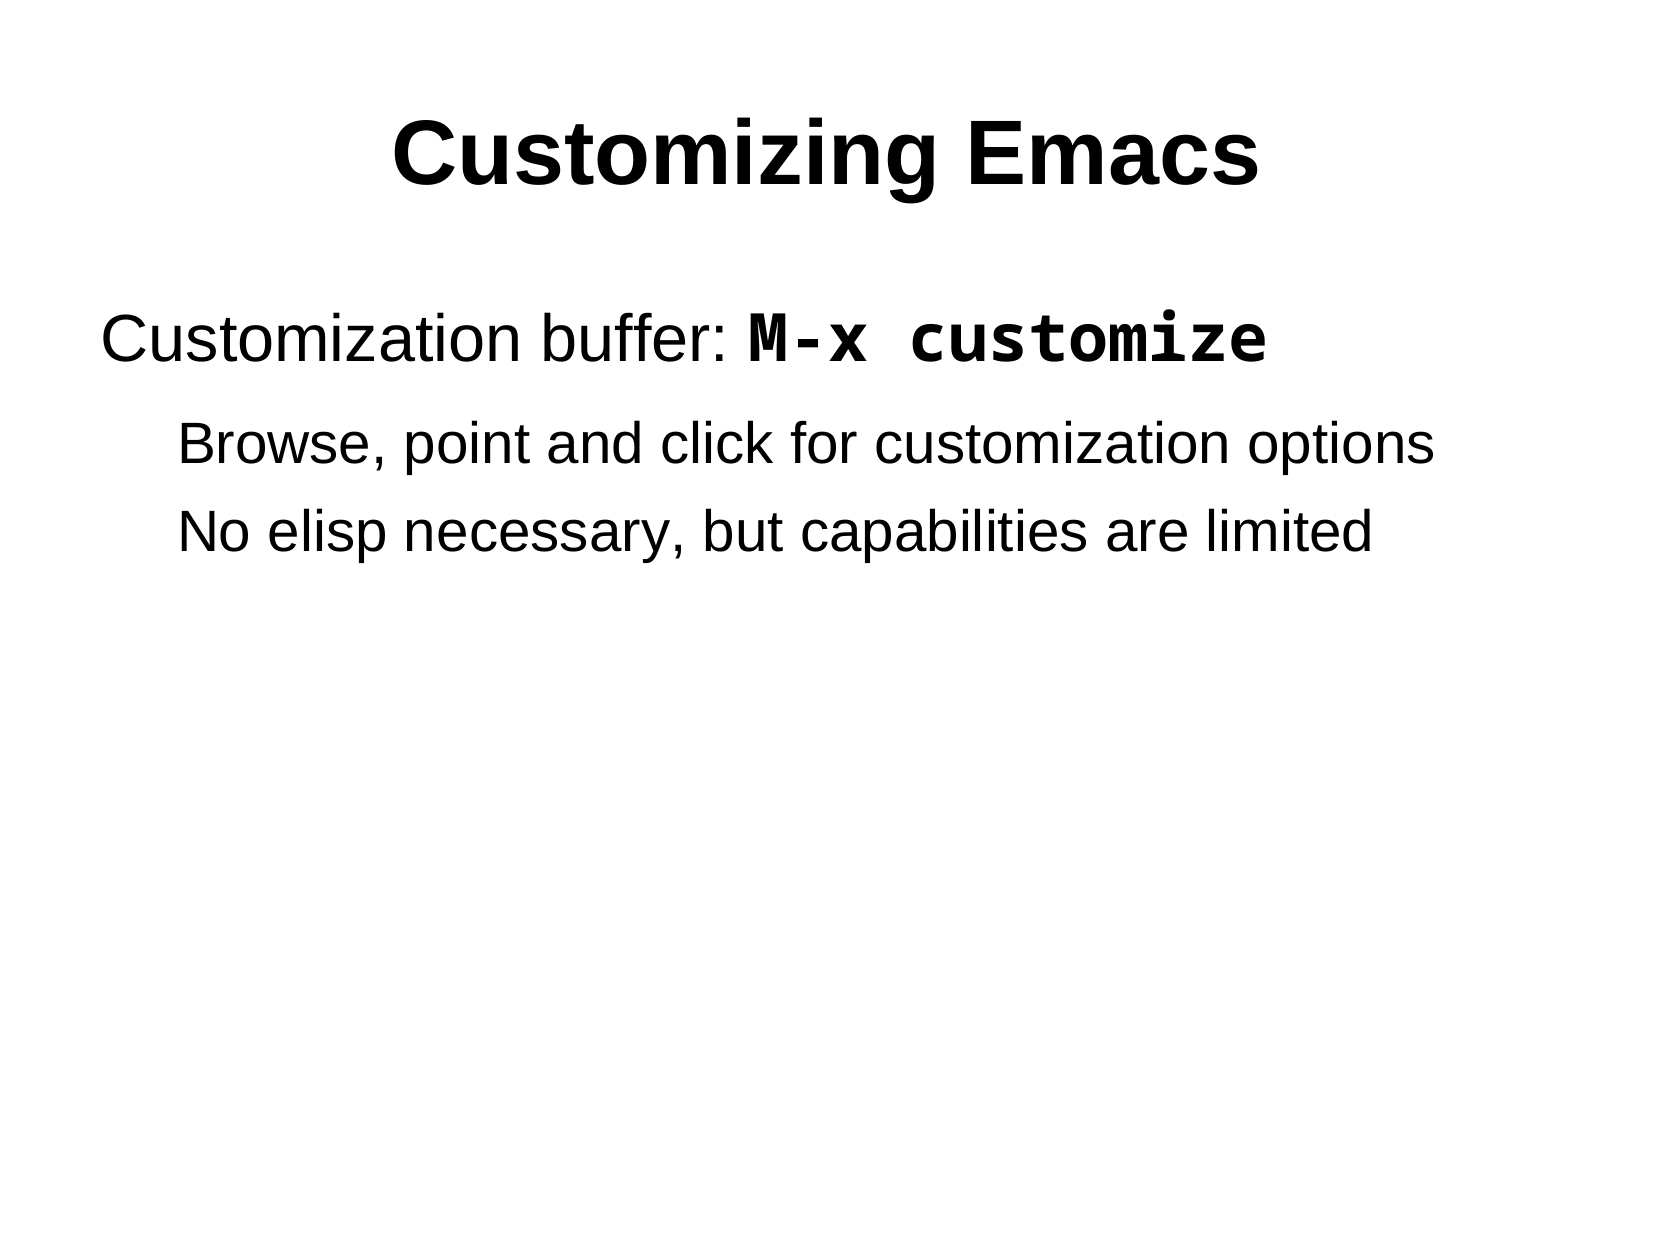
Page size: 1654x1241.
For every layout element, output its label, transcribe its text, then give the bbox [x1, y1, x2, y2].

list Customization buffer: M-x customize Browse, point and click for customization options No elisp necessary, but capabilities are limited [82, 290, 1571, 1094]
title Customizing Emacs [82, 56, 1571, 250]
